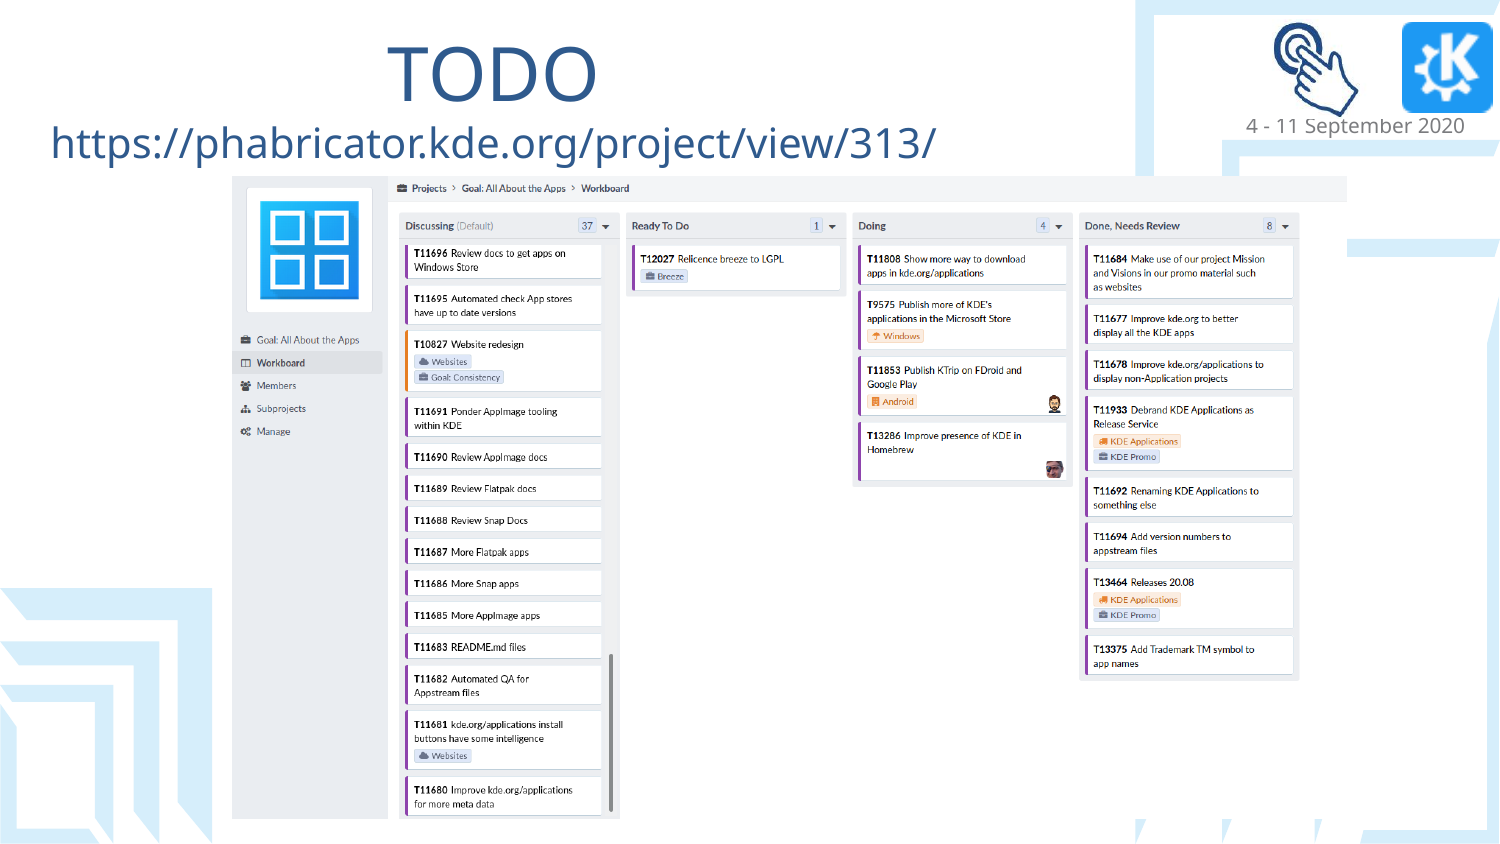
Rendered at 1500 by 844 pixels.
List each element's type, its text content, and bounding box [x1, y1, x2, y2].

title TODO https://phabricator.kde.org/project/view/313/ [0, 16, 988, 177]
picture [1242, 19, 1390, 119]
picture [1402, 22, 1493, 113]
picture [232, 176, 1347, 819]
